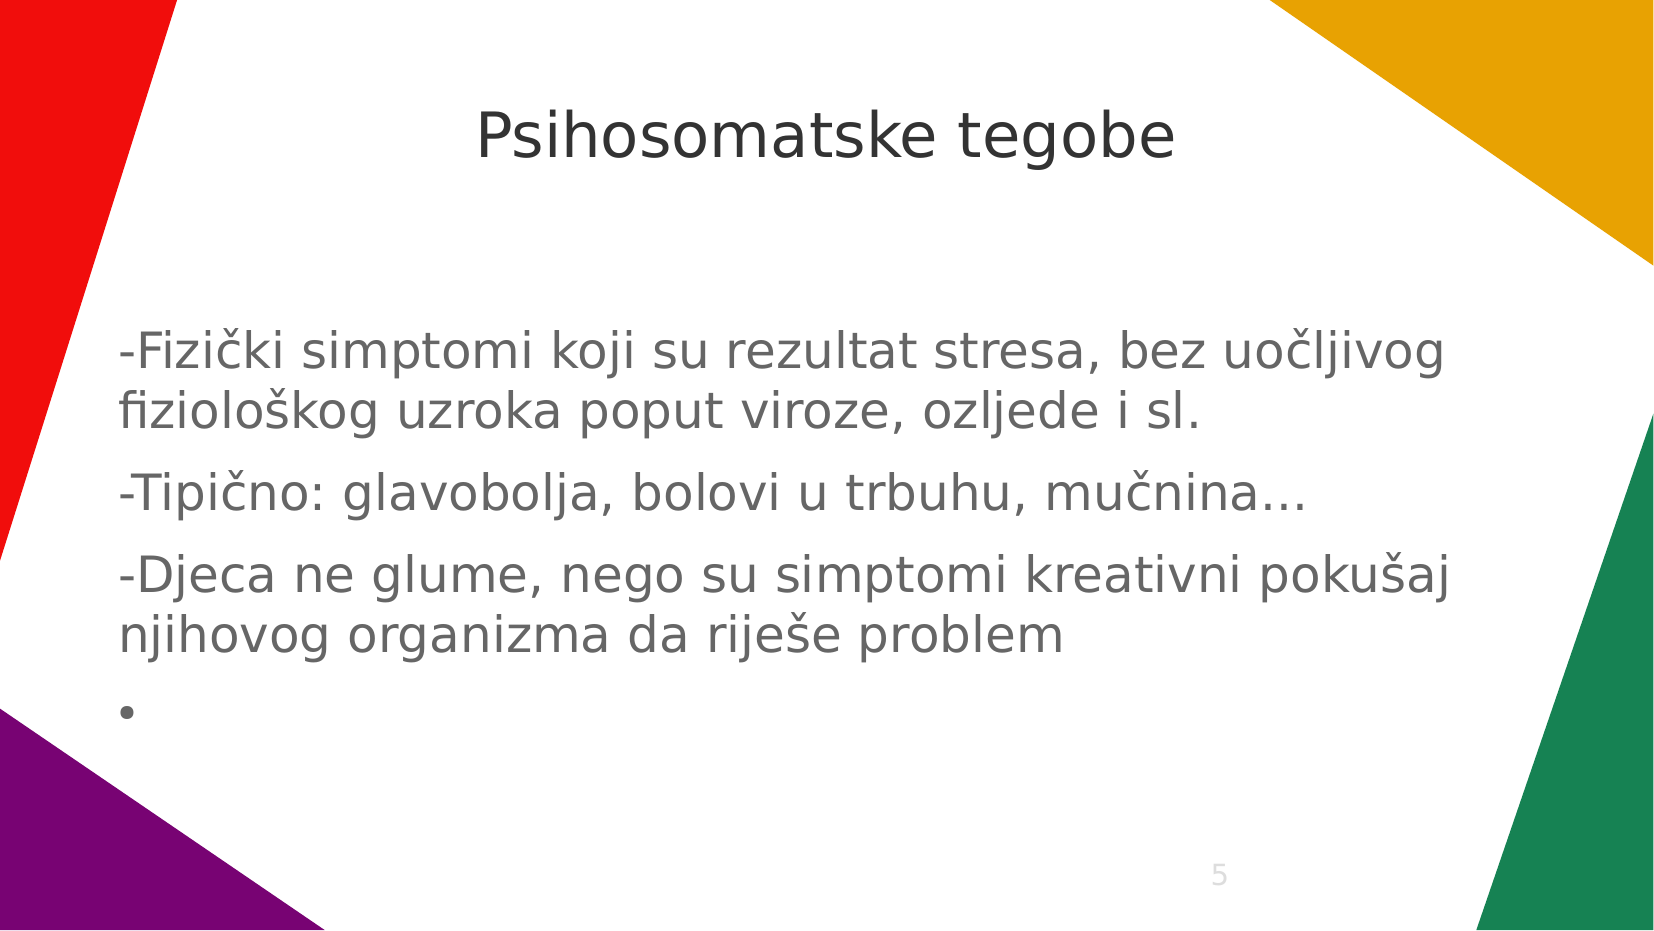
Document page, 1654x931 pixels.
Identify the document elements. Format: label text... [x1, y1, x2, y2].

title Psihosomatske tegobe [118, 59, 1536, 207]
text_box [1210, 856, 1595, 916]
list -Fizički simptomi koji su rezultat stresa, bez uočljivog fiziološkog uzroka poput viroze, ozljede i sl. -Tipično: glavobolja, bolovi u trbuhu, mučnina... -Djeca ne glume, nego su simptomi kreativni pokušaj njihovog organizma da riješe problem [118, 236, 1536, 827]
